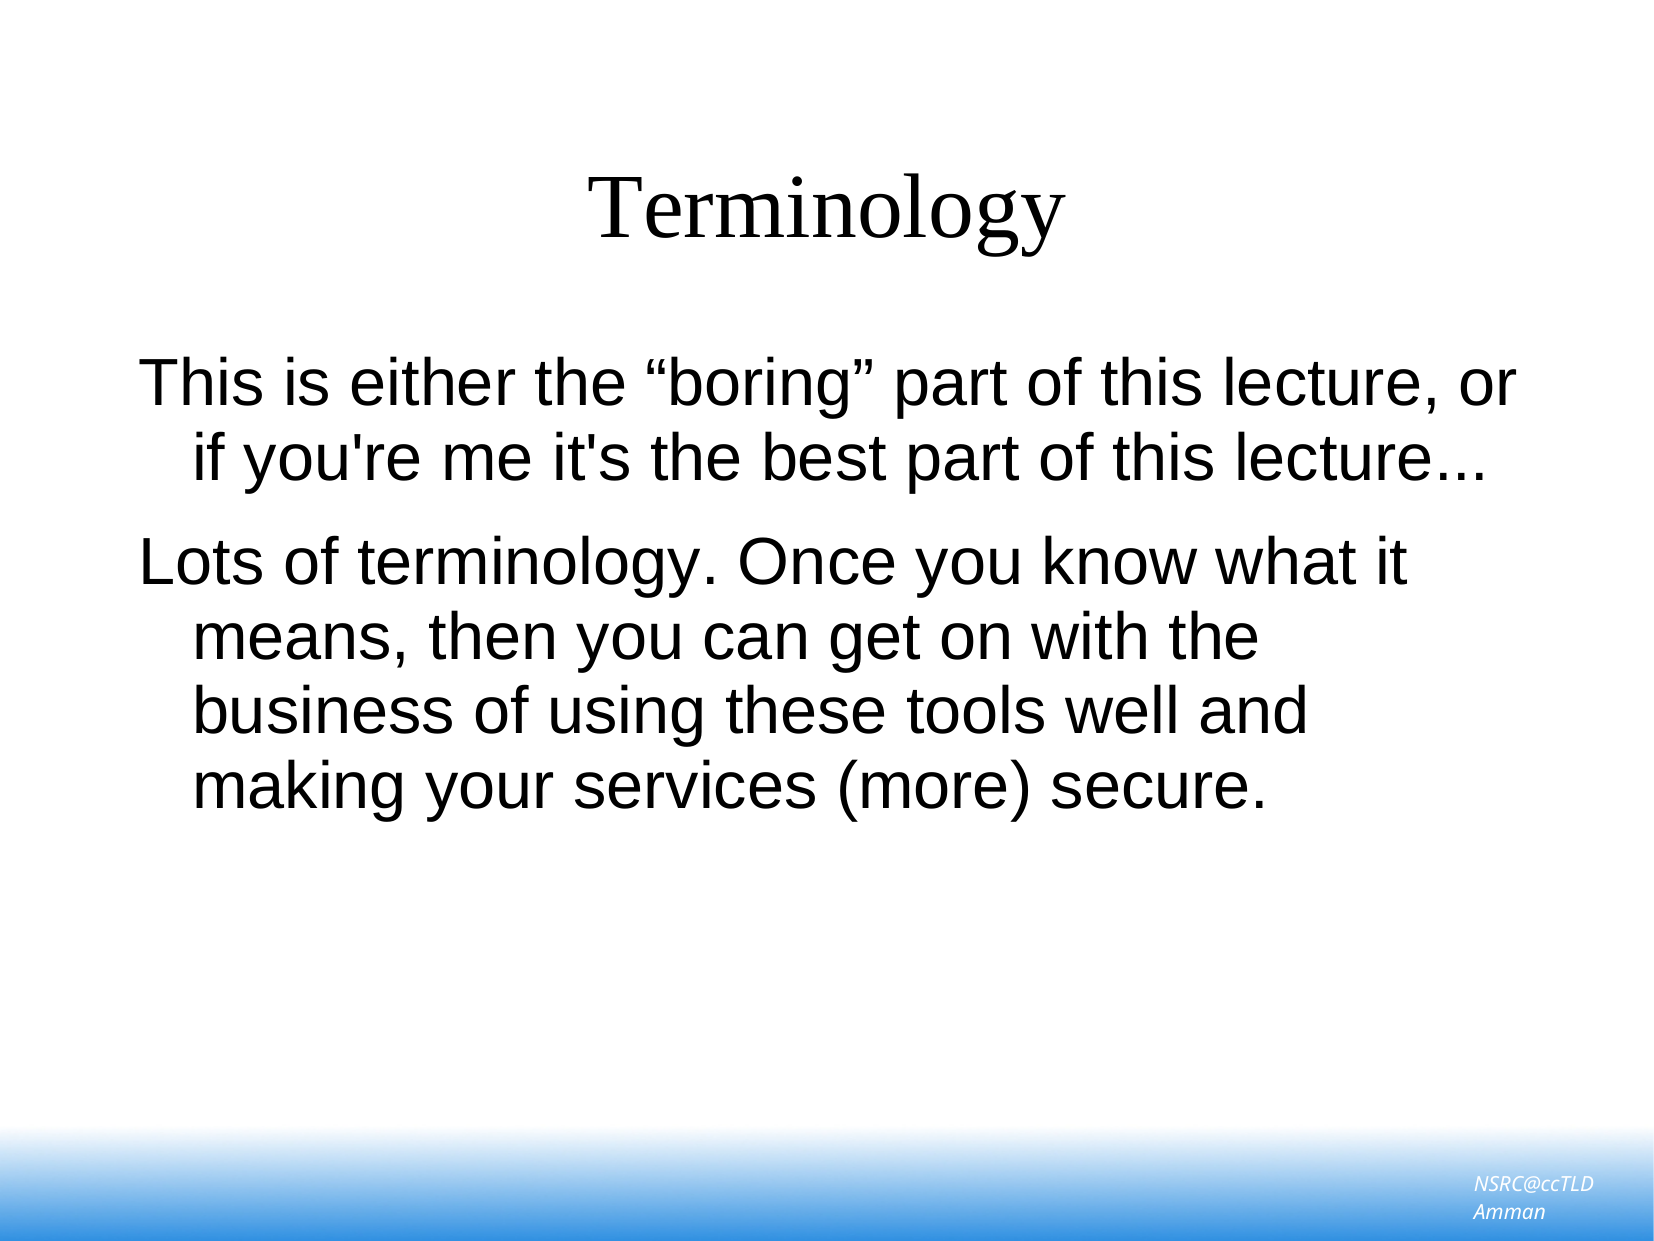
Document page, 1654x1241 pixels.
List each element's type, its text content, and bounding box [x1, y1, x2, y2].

title Terminology [121, 102, 1534, 310]
list This is either the “boring” part of this lecture, or if you're me it's the best part of this lecture... Lots of terminology. Once you know what it means, then you can get on with the business of using these tools well and making your services (more) secure. [121, 344, 1534, 1127]
picture [0, 1124, 1654, 1241]
